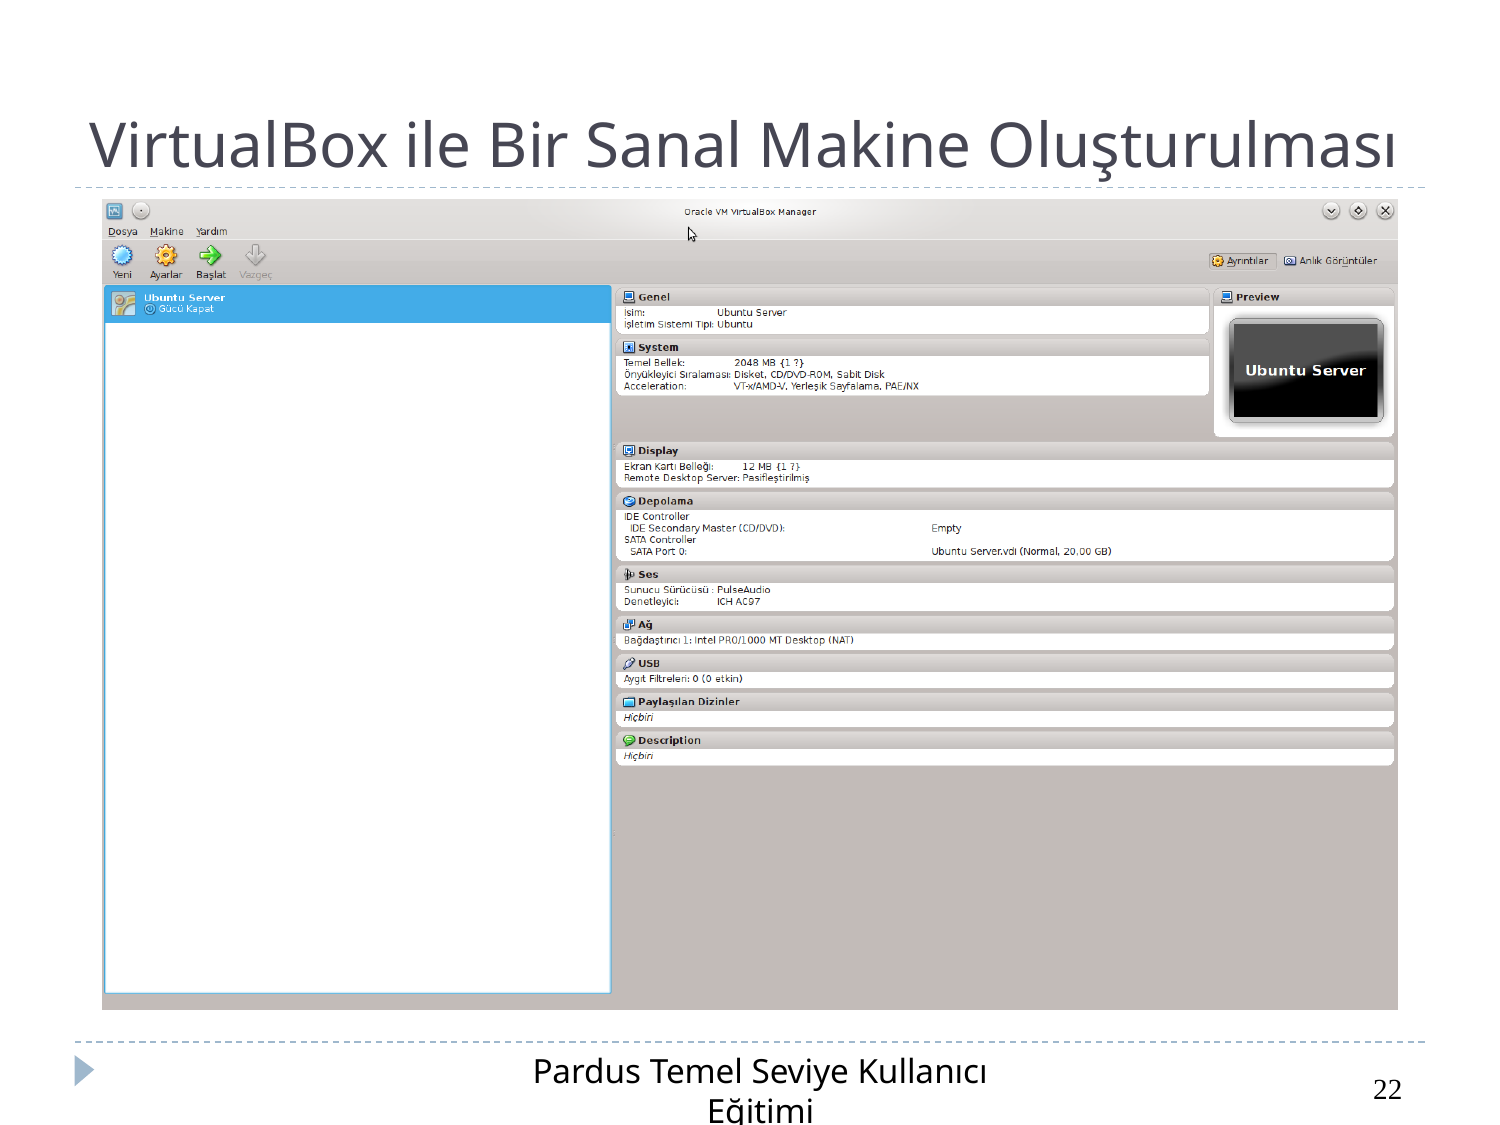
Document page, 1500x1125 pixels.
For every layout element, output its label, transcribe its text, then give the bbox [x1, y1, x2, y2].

title VirtualBox ile Bir Sanal Makine Oluşturulması [75, 24, 1425, 188]
picture [102, 199, 1398, 1010]
